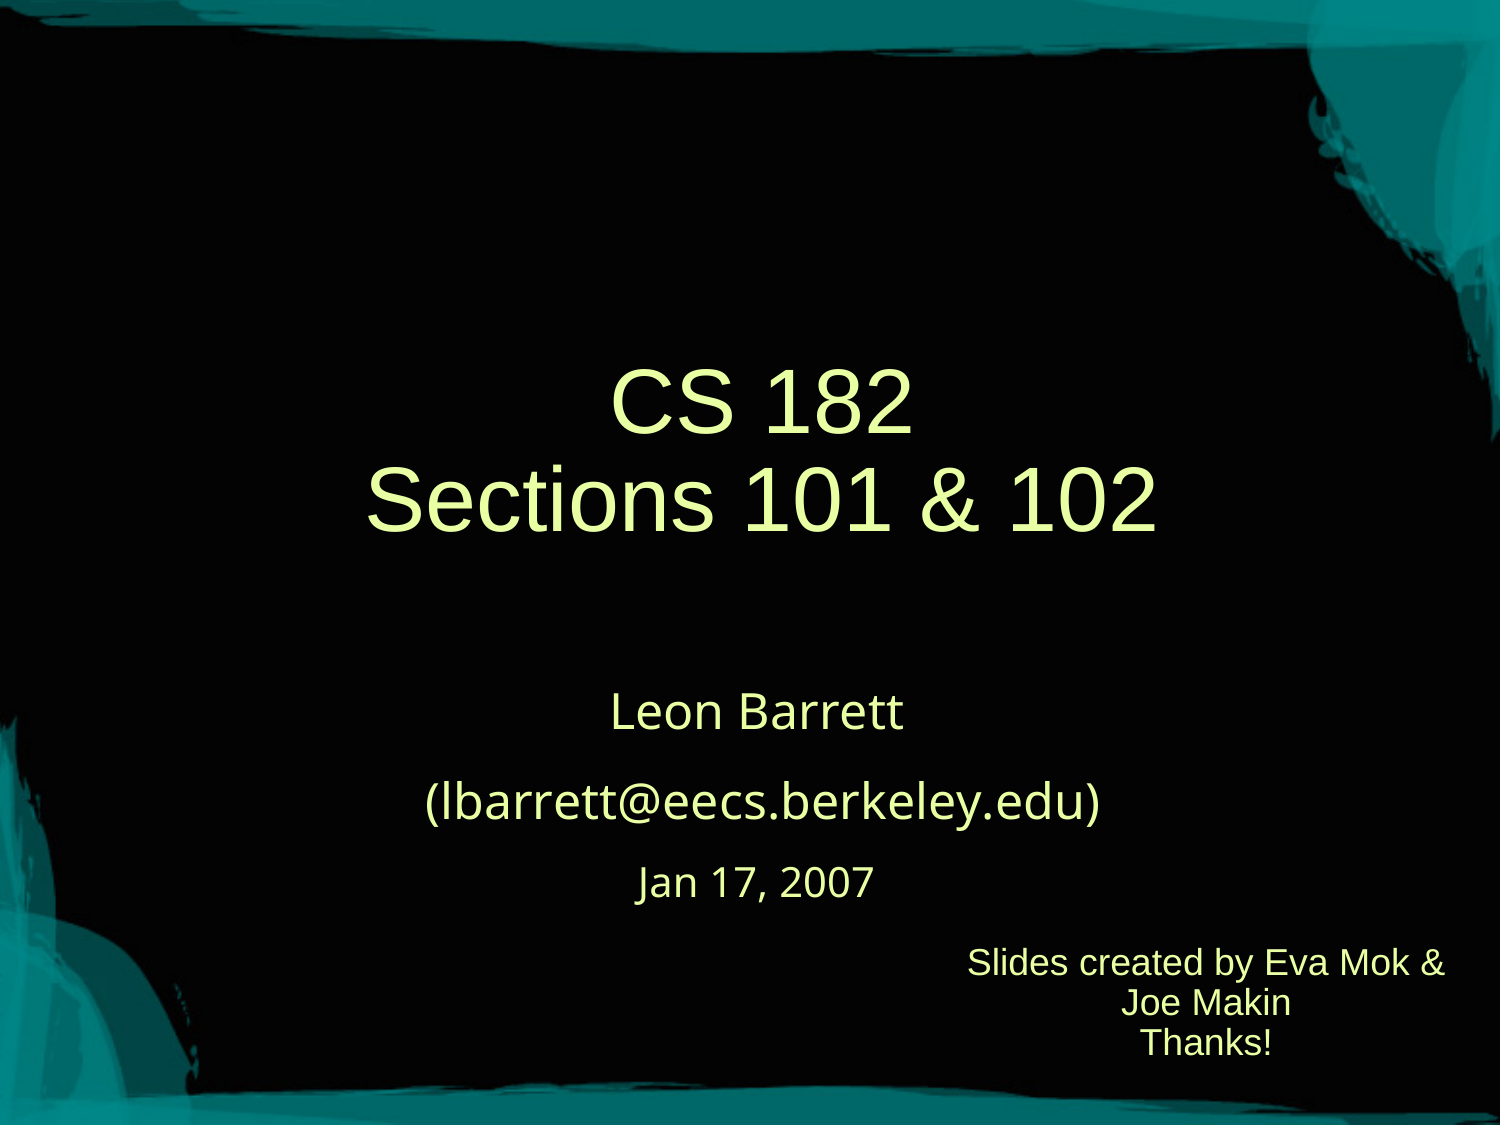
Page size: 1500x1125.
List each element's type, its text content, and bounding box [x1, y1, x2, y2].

subtitle Leon Barrett (lbarrett@eecs.berkeley.edu) Jan 17, 2007 [275, 668, 1238, 895]
title CS 182 Sections 101 & 102 [262, 249, 1263, 559]
text_box Slides created by Eva Mok & Joe Makin Thanks! [950, 974, 1463, 1071]
picture [0, 0, 1500, 1125]
